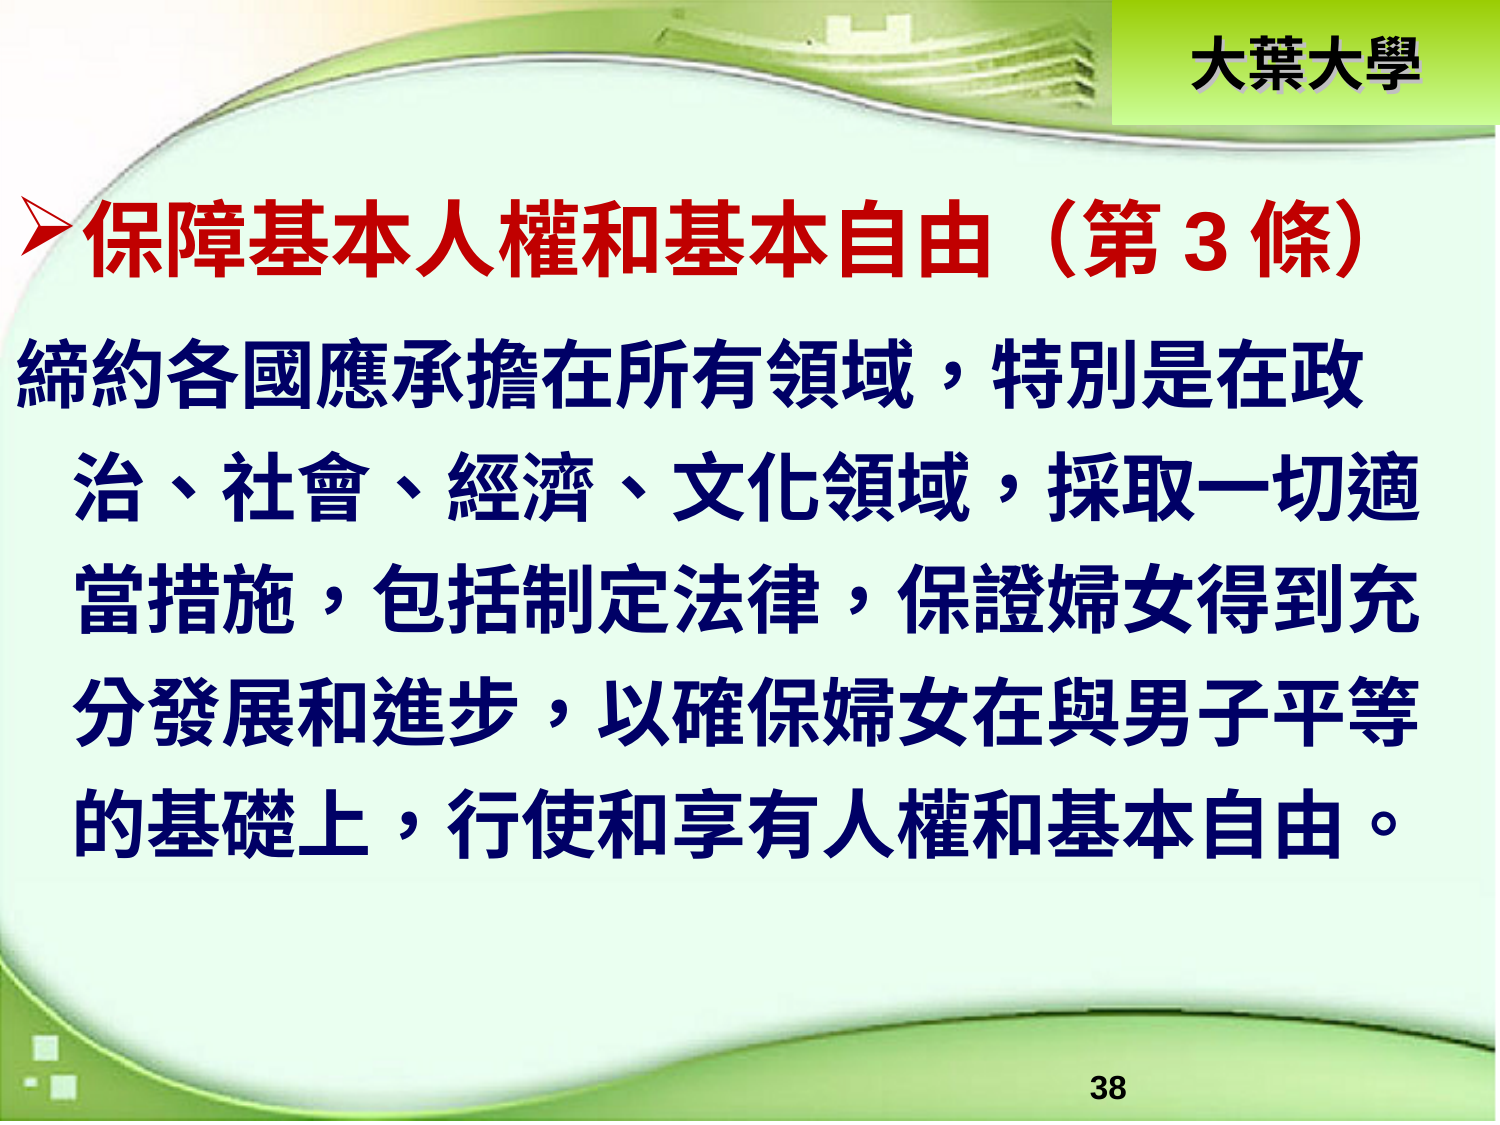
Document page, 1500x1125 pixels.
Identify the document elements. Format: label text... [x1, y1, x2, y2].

text_box 保障基本人權和基本自由（第3條） 締約各國應承擔在所有領域，特別是在政治、社會、經濟、文化領域，採取一切適當措施，包括制定法律，保證婦女得到充分發展和進步，以確保婦女在與男子平等的基礎上，行使和享有人權和基本自由。 [0, 78, 1483, 1106]
